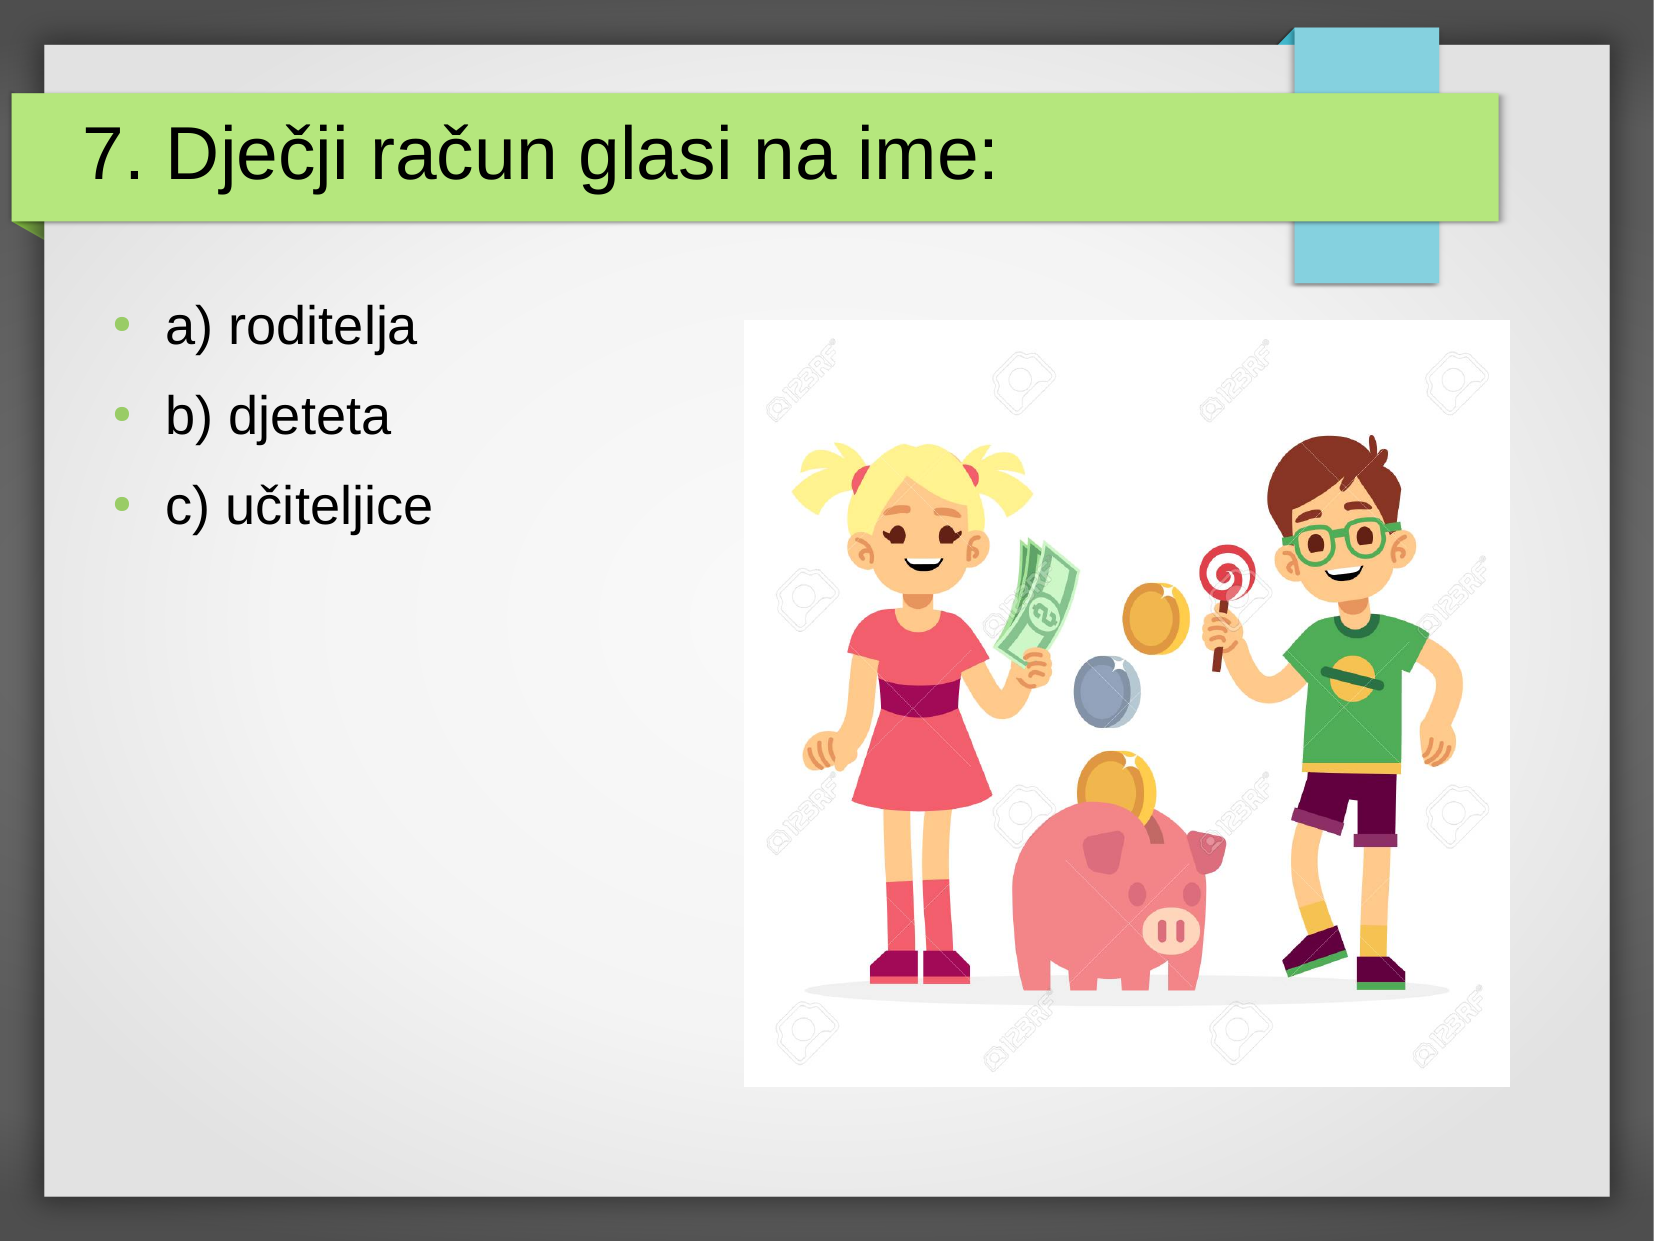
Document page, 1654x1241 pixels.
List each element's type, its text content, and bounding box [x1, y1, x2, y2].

title 7. Dječji račun glasi na ime: [82, 94, 1264, 213]
picture [0, 0, 1654, 1241]
list a) roditelja b) djeteta c) učiteljice [94, 295, 1583, 1015]
